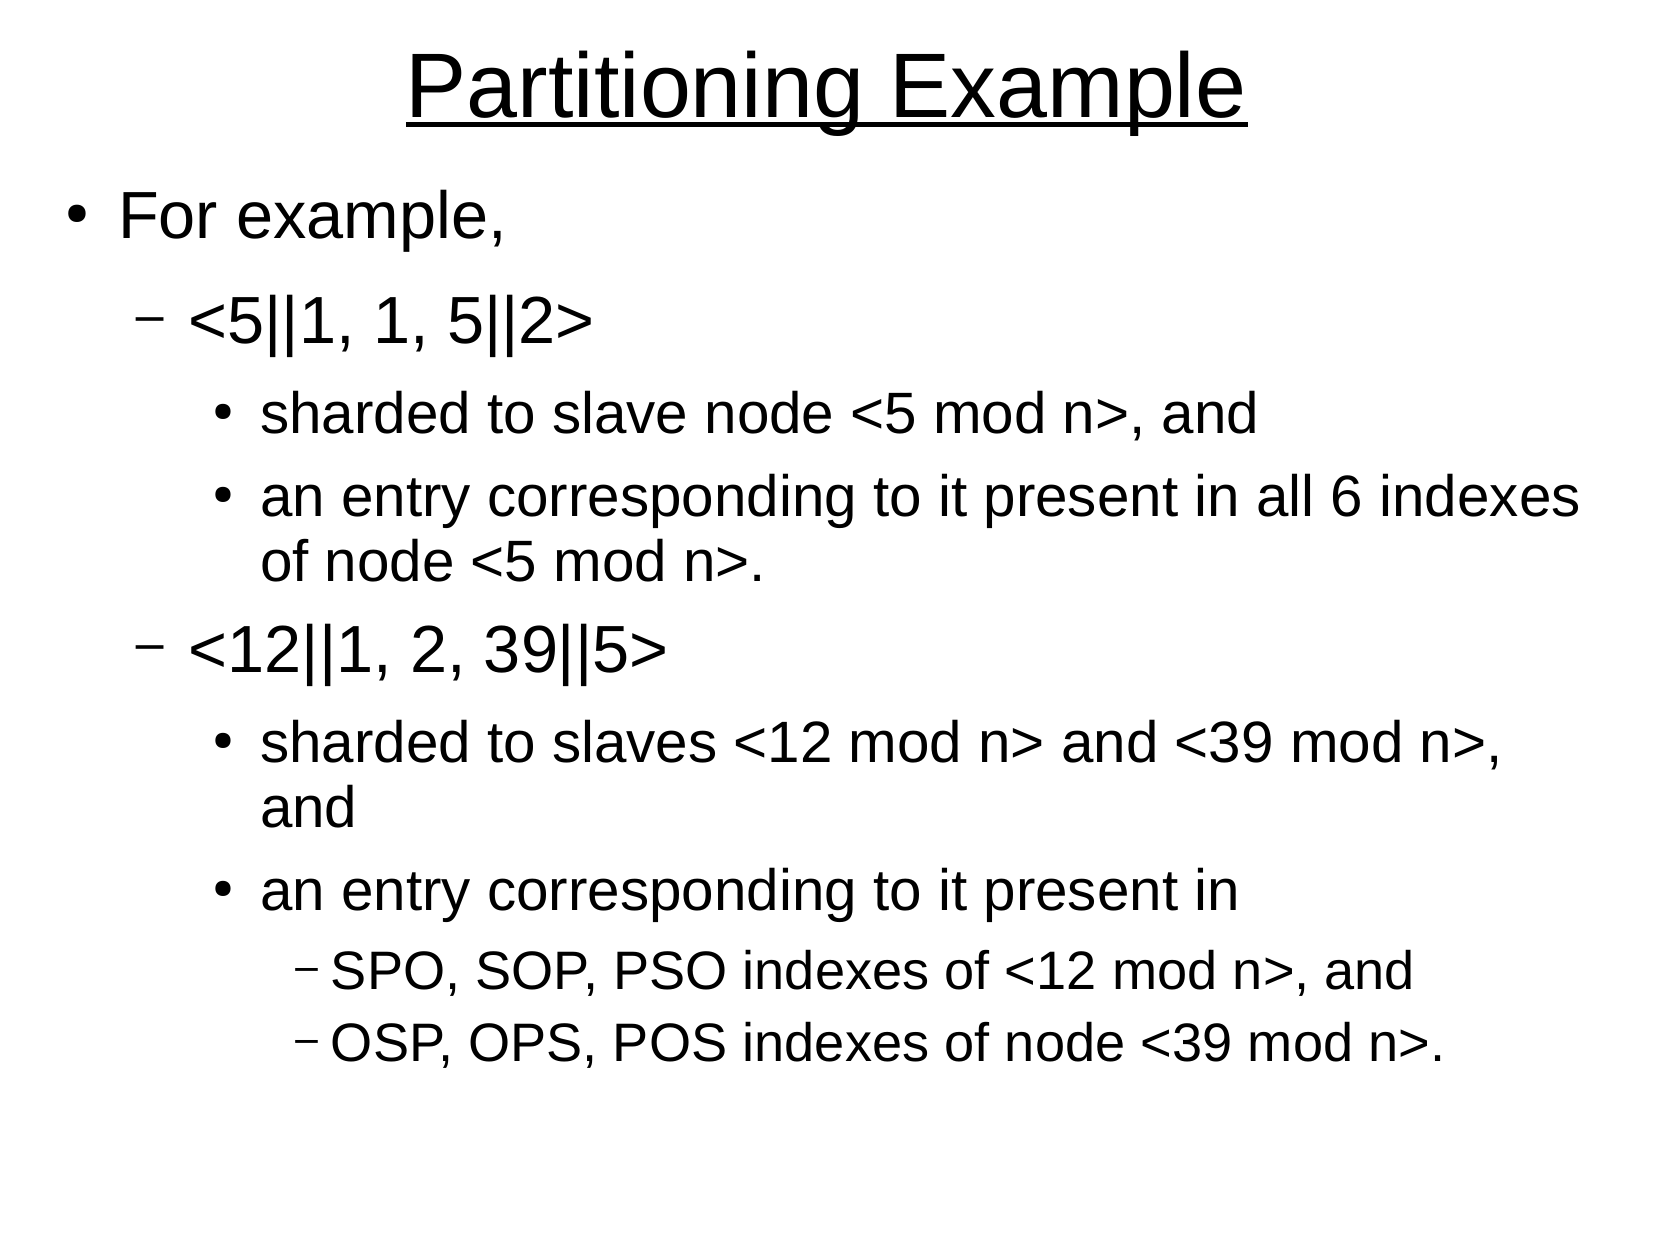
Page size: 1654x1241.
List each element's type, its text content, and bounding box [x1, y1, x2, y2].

title Partitioning Example [0, 5, 1654, 166]
list For example, <5||1, 1, 5||2> sharded to slave node <5 mod n>, and an entry corresponding to it present in all 6 indexes of node <5 mod n>. <12||1, 2, 39||5> sharded to slaves <12 mod n> and <39 mod n>, and an entry corresponding to it present in SPO, SOP, PSO indexes of <12 mod n>, and OSP, OPS, POS indexes of node <39 mod n>. [47, 178, 1607, 1217]
